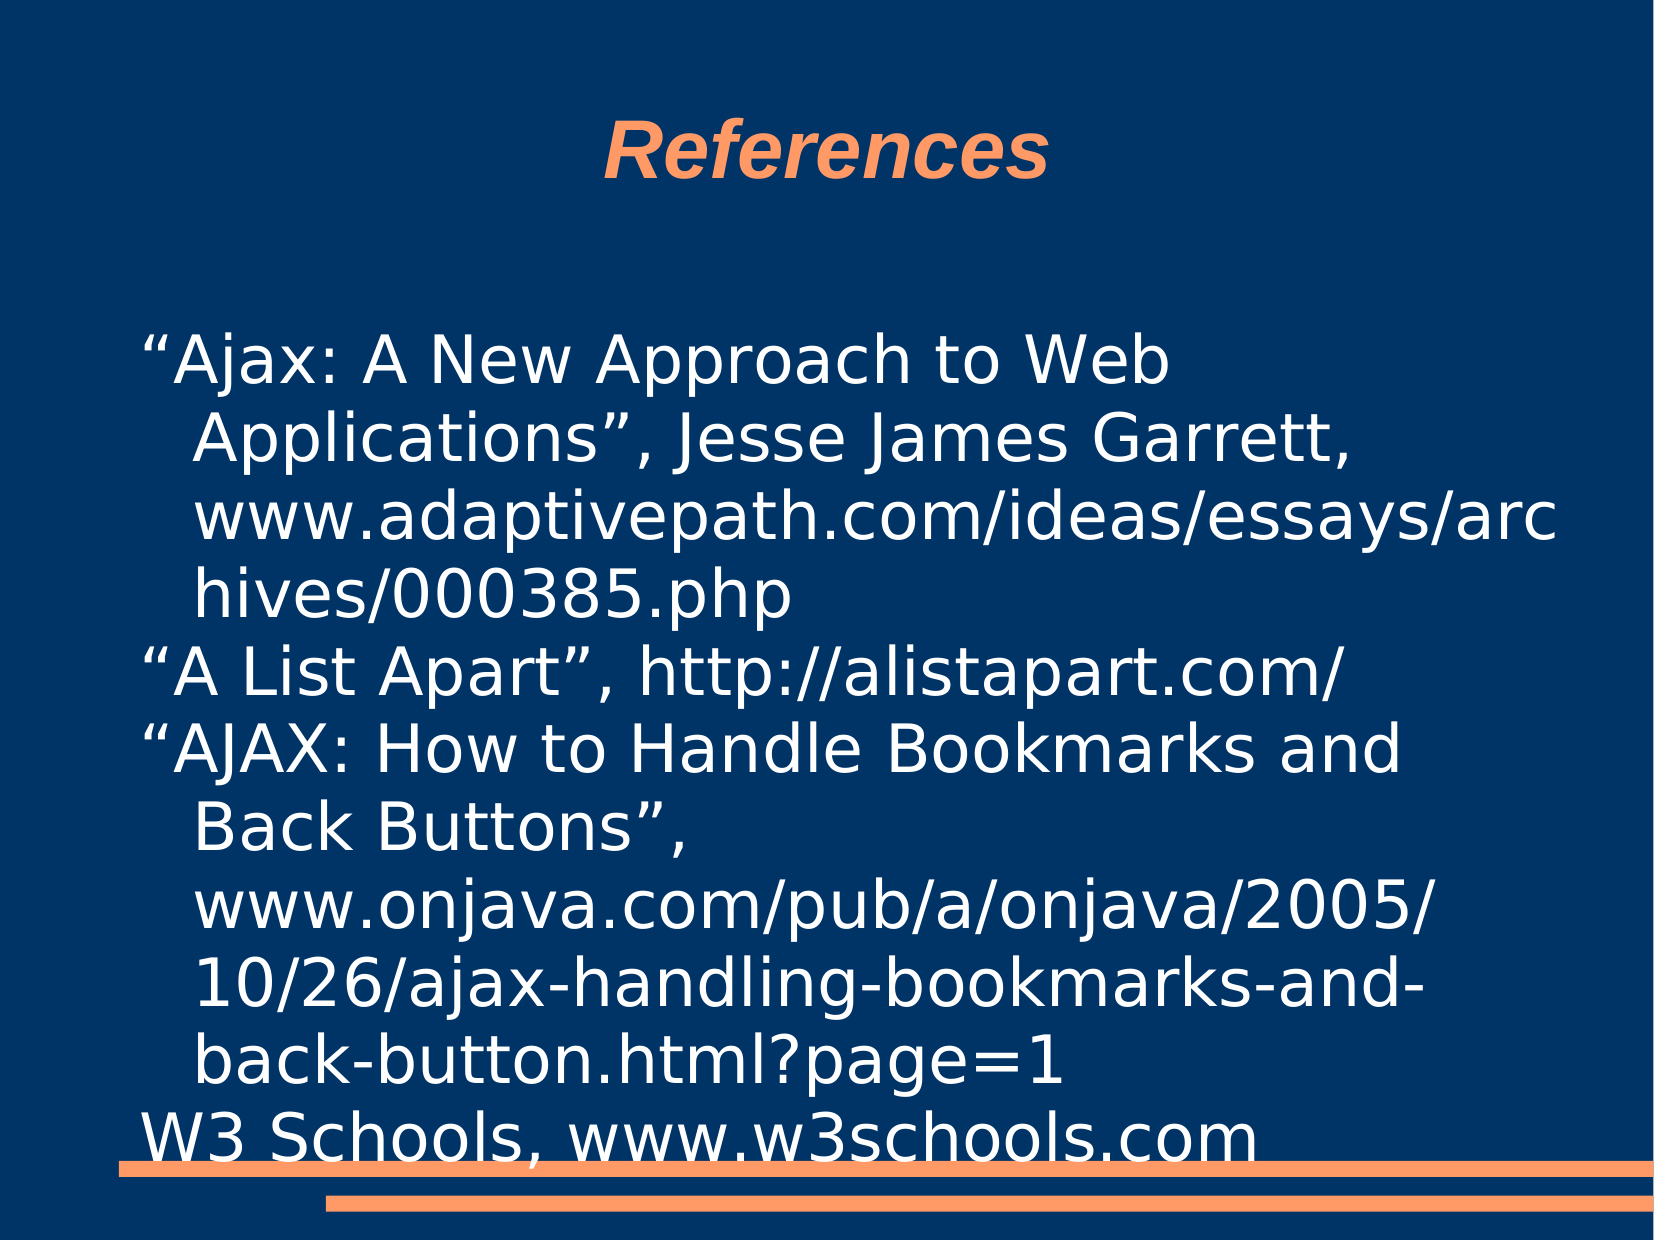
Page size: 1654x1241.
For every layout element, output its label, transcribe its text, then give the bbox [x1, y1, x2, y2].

title References [121, 46, 1534, 254]
list “Ajax: A New Approach to Web Applications”, Jesse James Garrett, www.adaptivepath.com/ideas/essays/archives/000385.php “A List Apart”, http://alistapart.com/ “AJAX: How to Handle Bookmarks and Back Buttons”, www.onjava.com/pub/a/onjava/2005/ 10/26/ajax-handling-bookmarks-and-back-button.html?page=1 W3 Schools, www.w3schools.com [121, 322, 1561, 1178]
